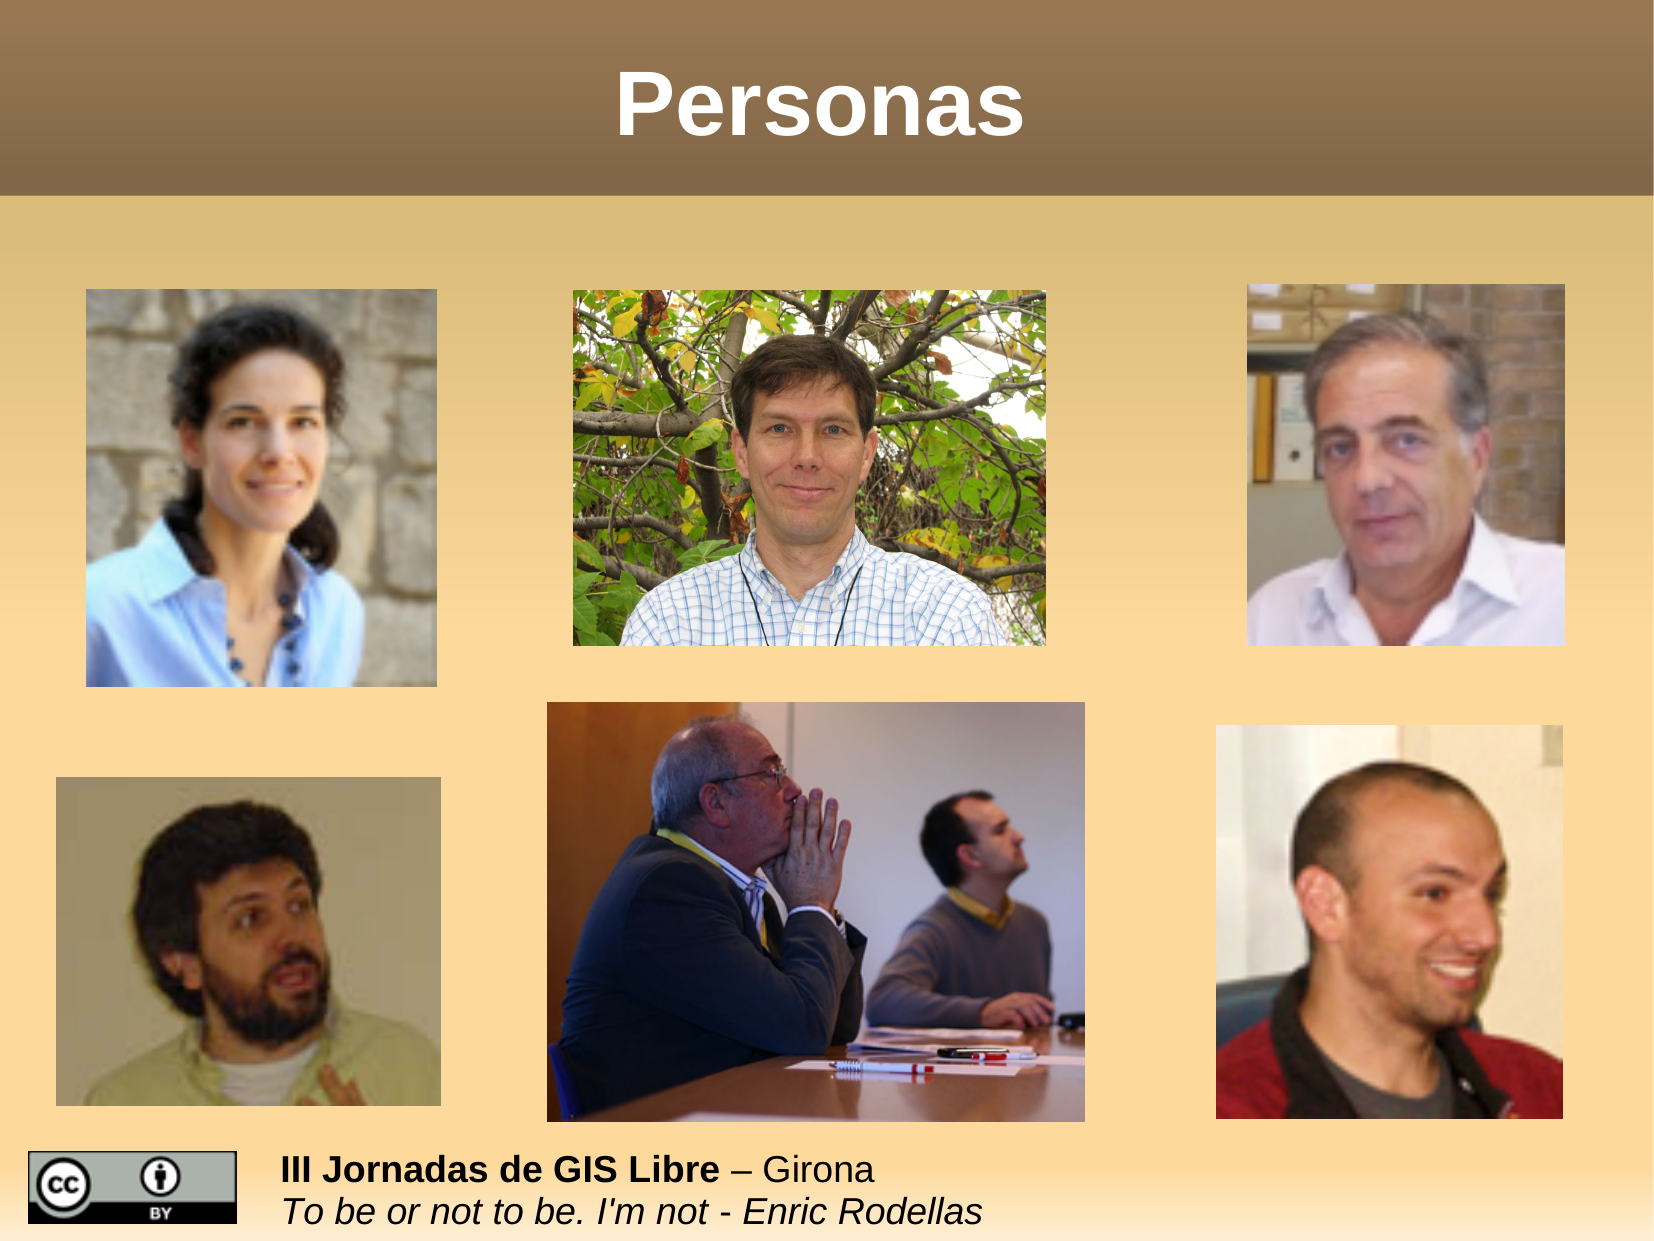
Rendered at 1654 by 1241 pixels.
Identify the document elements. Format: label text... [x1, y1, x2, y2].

text_box III Jornadas de GIS Libre – Girona To be or not to be. I'm not - Enric Rodellas [265, 1141, 1152, 1241]
picture [0, 0, 1654, 1241]
title Personas [76, 0, 1565, 208]
